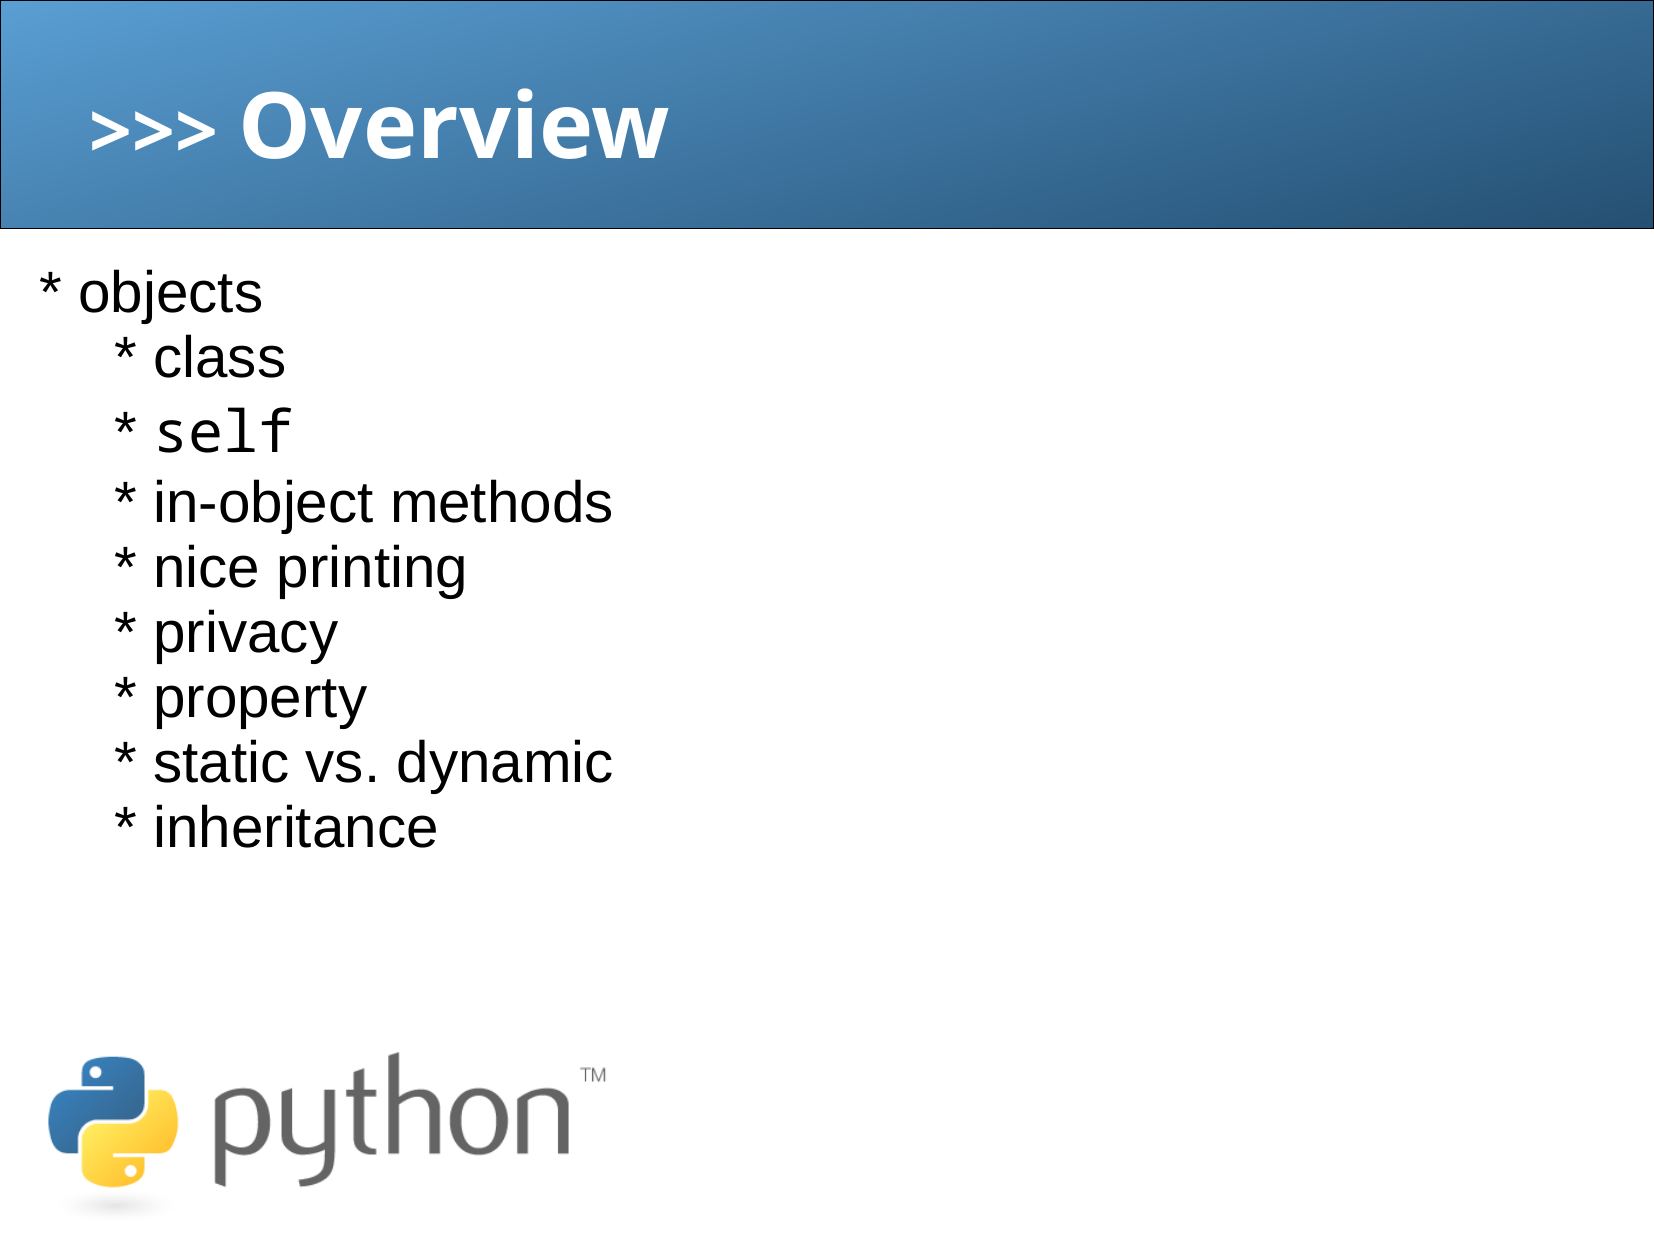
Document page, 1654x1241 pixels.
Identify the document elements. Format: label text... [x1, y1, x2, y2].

text_box [0, 0, 1654, 229]
picture [0, 1018, 660, 1241]
text_box * objects * class * self * in-object methods * nice printing * privacy * property * static vs. dynamic * inheritance [24, 252, 784, 854]
text_box >>> Overview [75, 53, 1576, 188]
